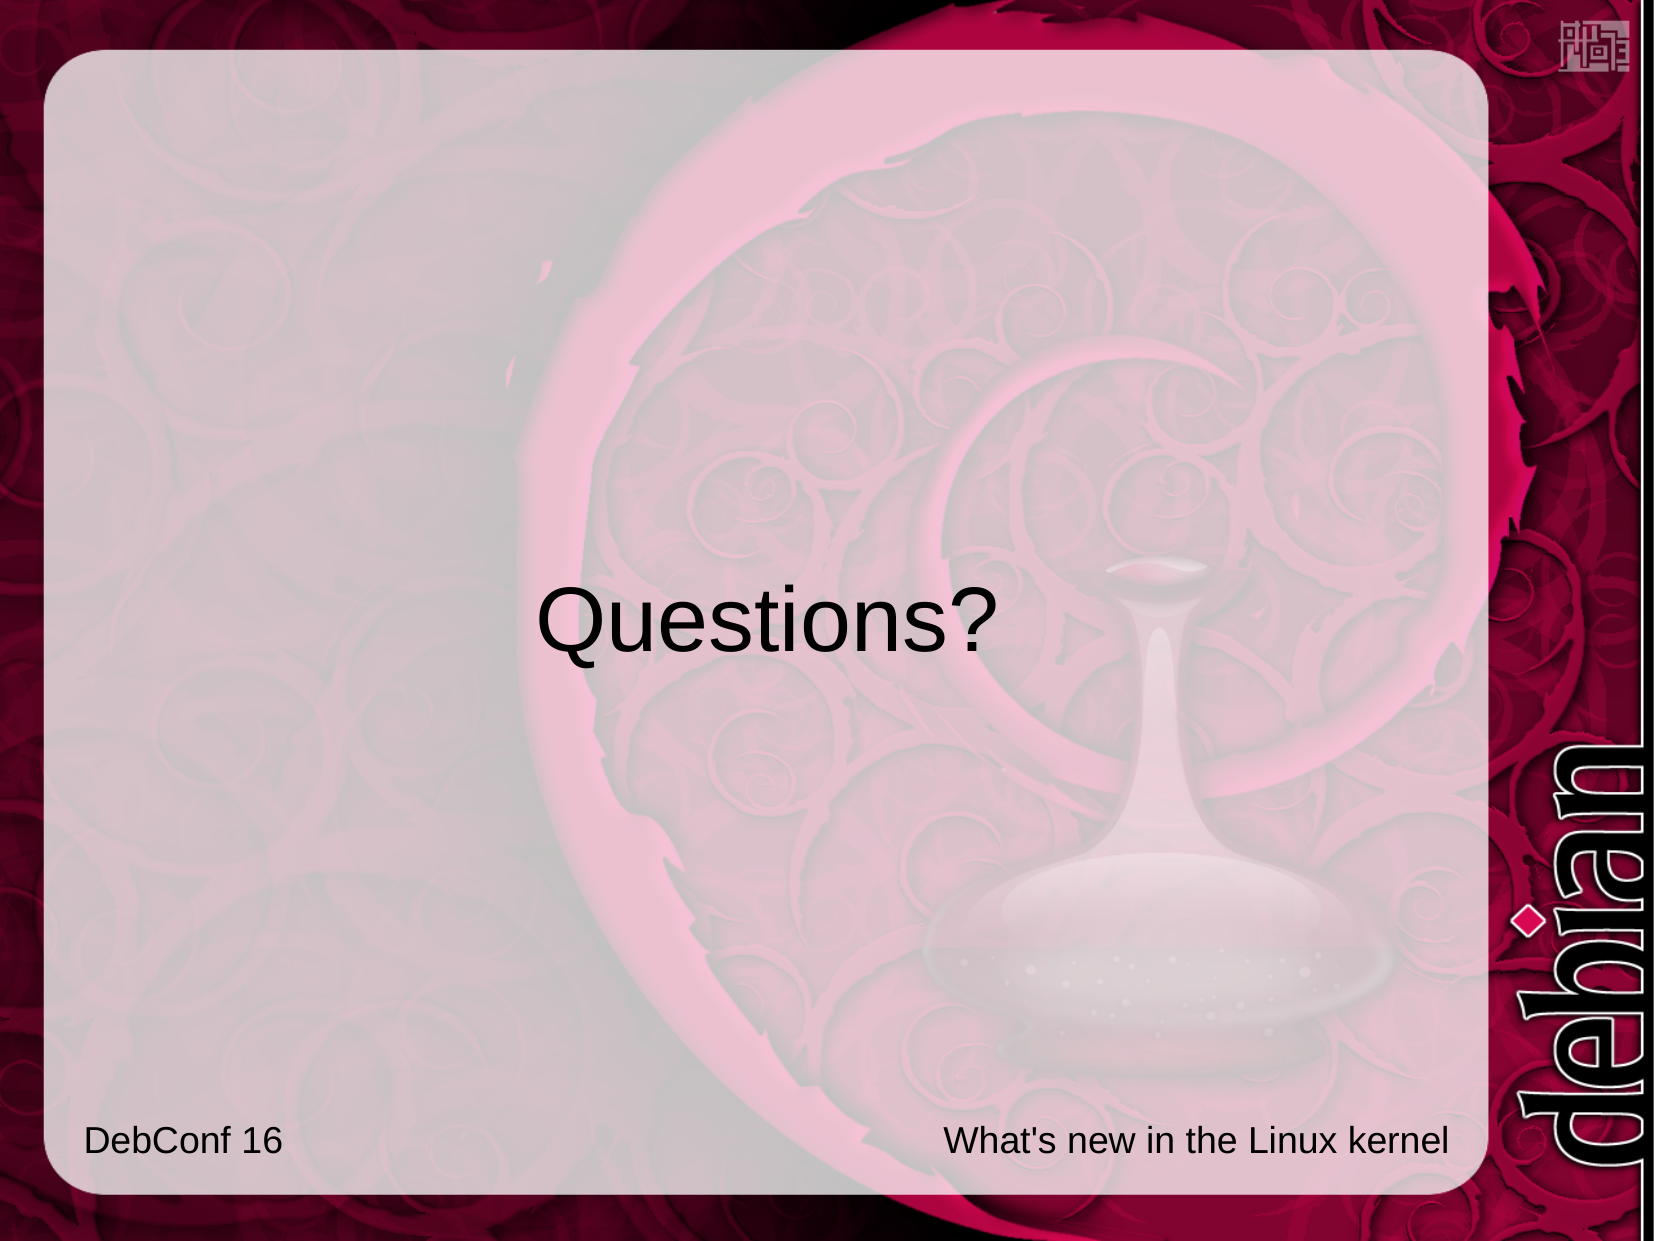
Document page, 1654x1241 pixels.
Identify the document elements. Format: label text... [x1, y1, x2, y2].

title Questions? [59, 516, 1477, 724]
picture [0, 0, 1654, 1241]
